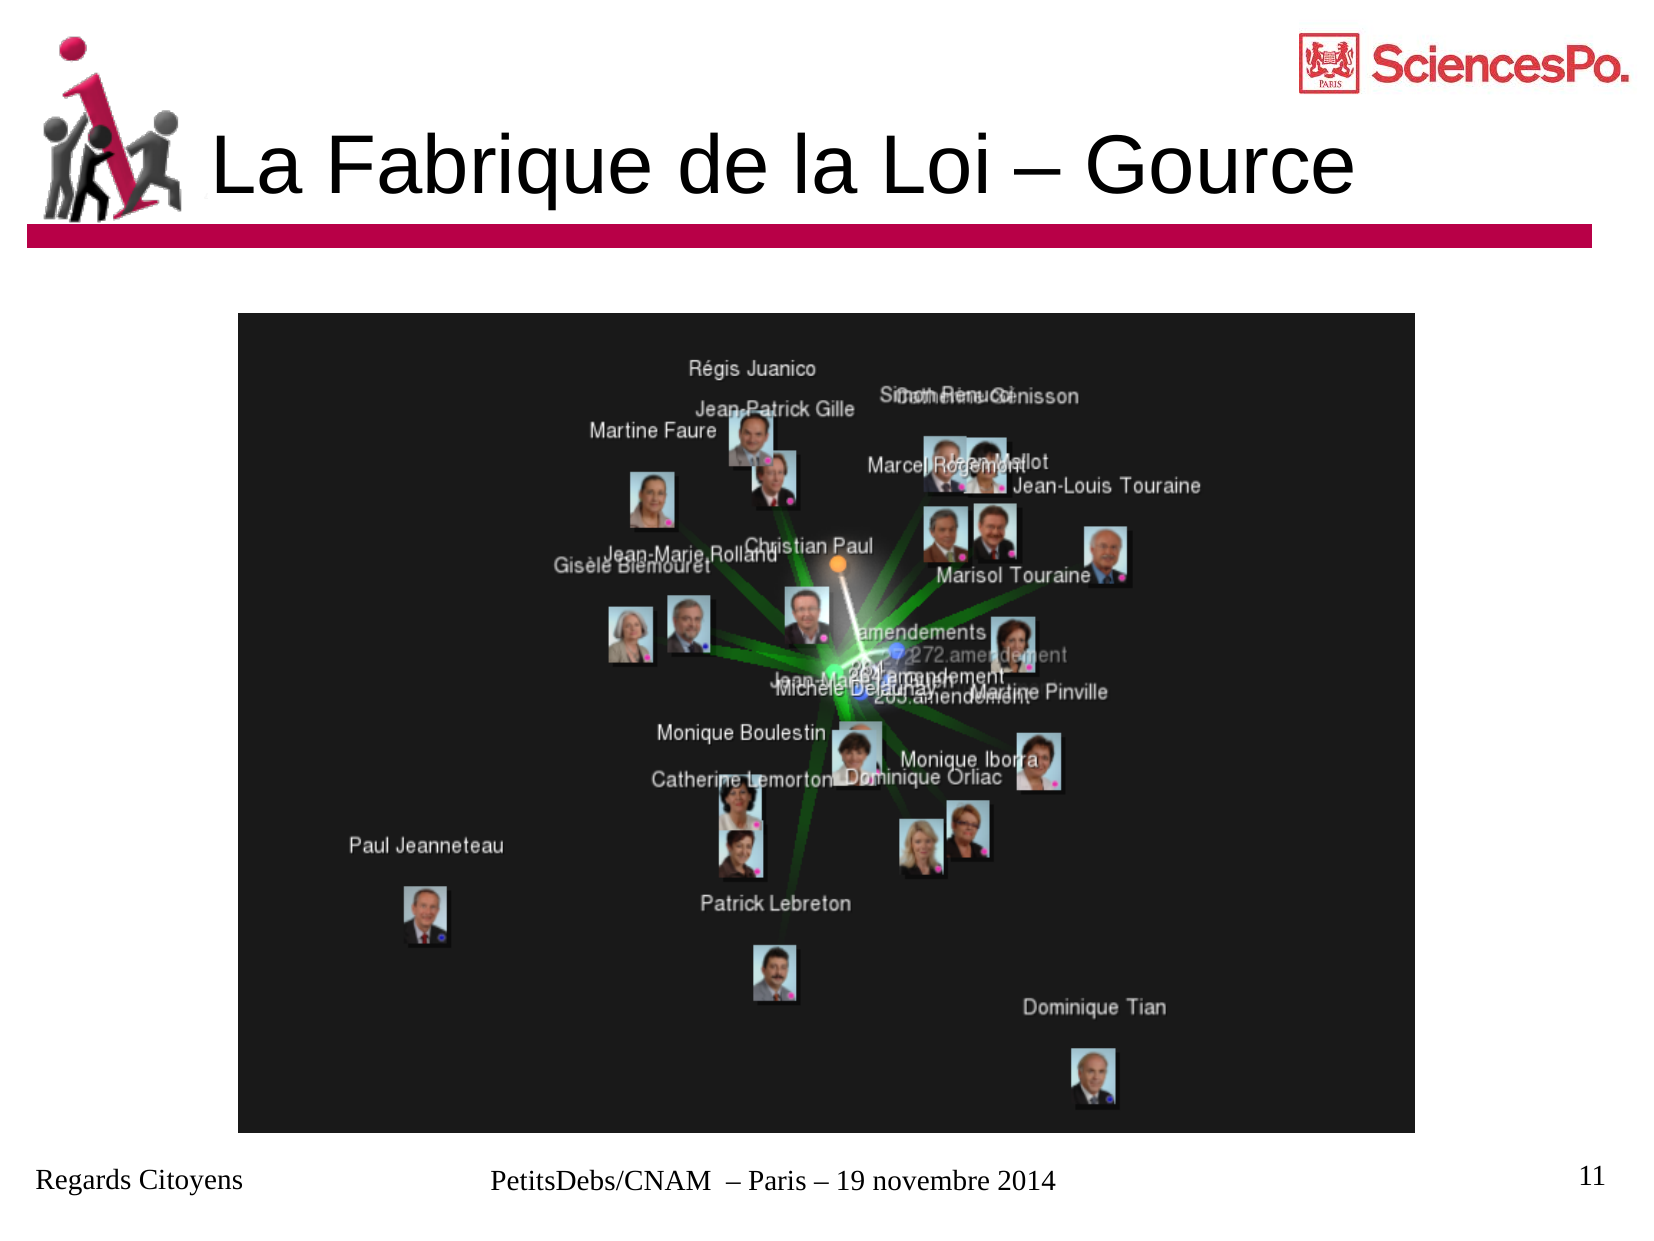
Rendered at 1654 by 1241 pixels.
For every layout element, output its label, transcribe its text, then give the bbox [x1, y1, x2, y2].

picture [238, 313, 1415, 1133]
picture [27, 31, 208, 224]
picture [1299, 5, 1654, 125]
title La Fabrique de la Loi – Gource [210, 68, 1599, 261]
